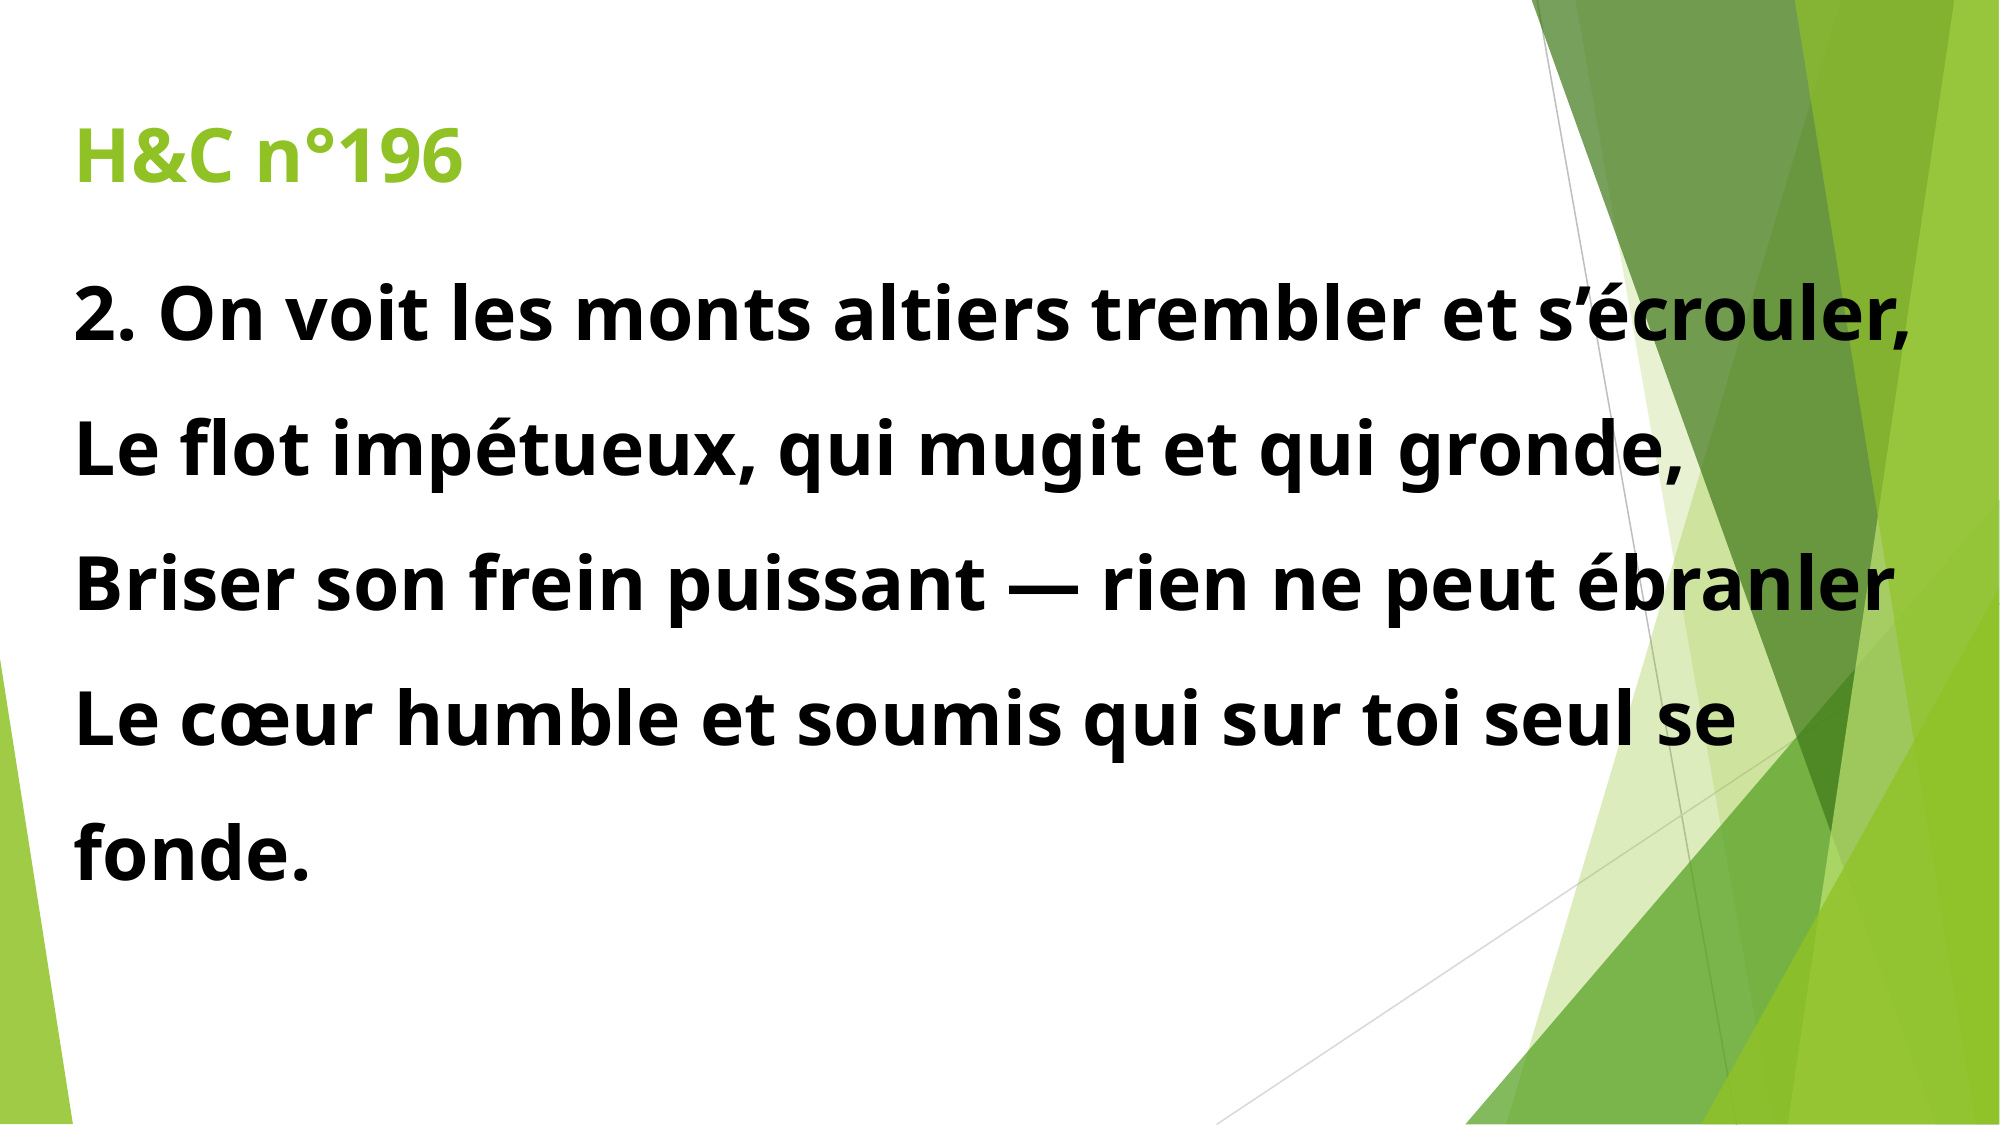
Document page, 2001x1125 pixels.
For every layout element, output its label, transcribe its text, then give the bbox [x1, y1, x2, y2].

text_box 2. On voit les monts altiers trembler et s’écrouler, Le flot impétueux, qui mugit et qui gronde, Briser son frein puissant — rien ne peut ébranler Le cœur humble et soumis qui sur toi seul se fonde. [59, 213, 2001, 1037]
text_box H&C n°196 [59, 99, 1522, 213]
